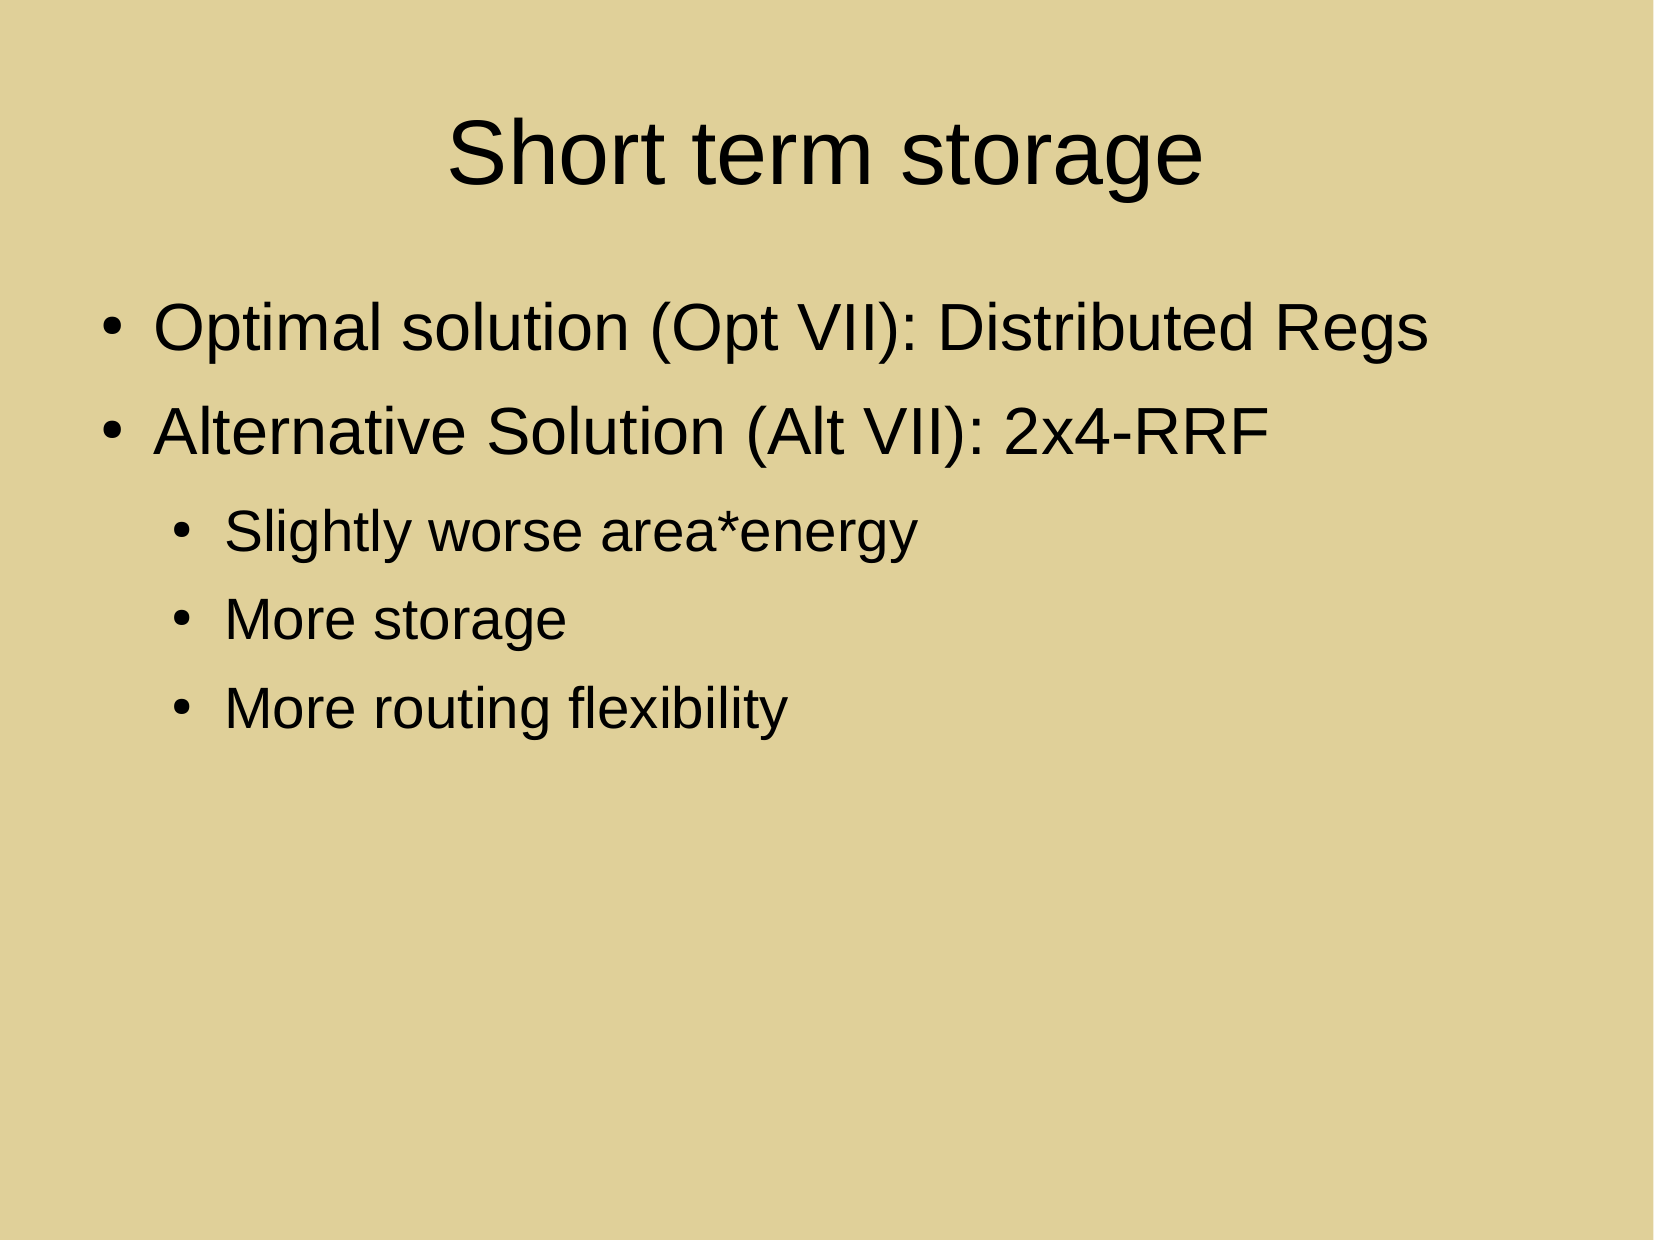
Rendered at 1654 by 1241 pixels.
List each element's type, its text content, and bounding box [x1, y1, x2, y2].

list Optimal solution (Opt VII): Distributed Regs Alternative Solution (Alt VII): 2x4-RRF Slightly worse area*energy More storage More routing flexibility [82, 290, 1571, 1109]
title Short term storage [82, 49, 1571, 257]
